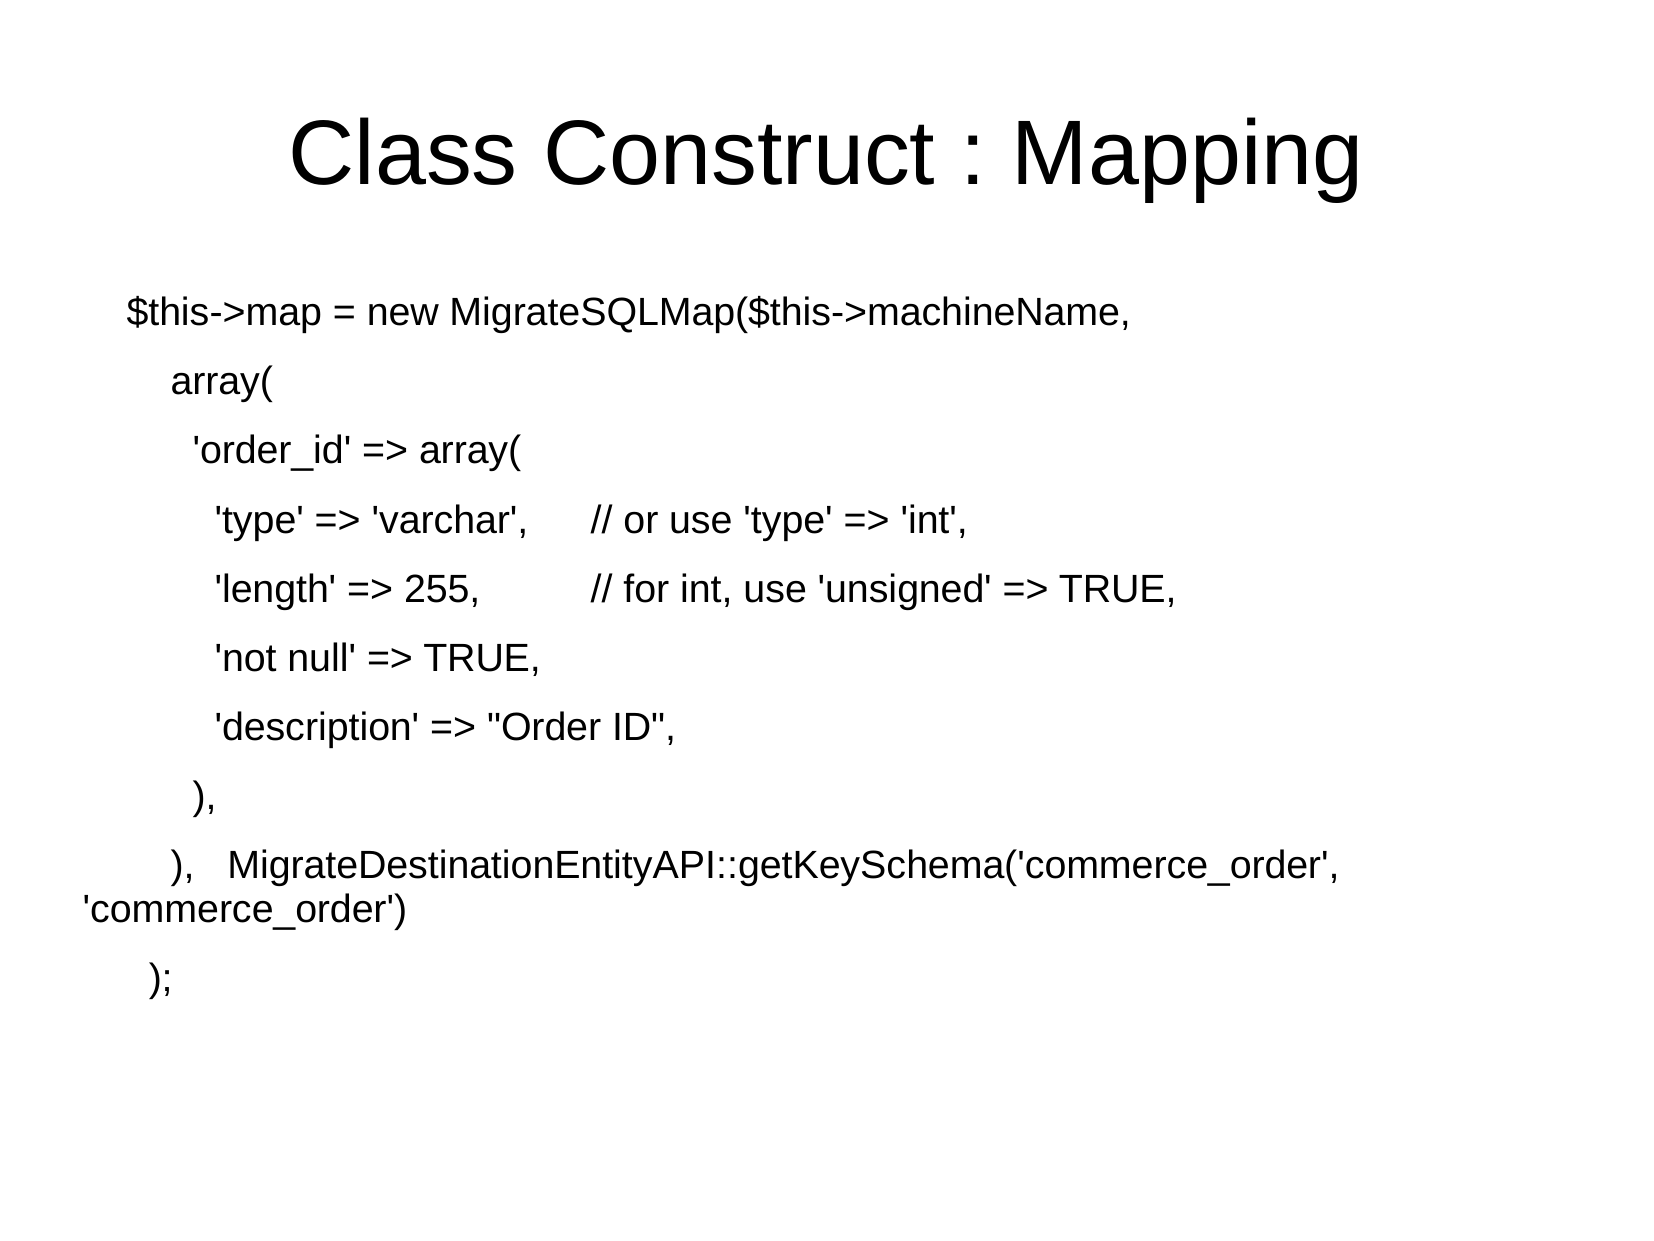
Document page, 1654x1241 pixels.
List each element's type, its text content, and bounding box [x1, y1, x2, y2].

title Class Construct : Mapping [82, 49, 1571, 257]
list $this->map = new MigrateSQLMap($this->machineName, array( 'order_id' => array( 'type' => 'varchar', // or use 'type' => 'int', 'length' => 255, // for int, use 'unsigned' => TRUE, 'not null' => TRUE, 'description' => "Order ID", ), ), MigrateDestinationEntityAPI::getKeySchema('commerce_order', 'commerce_order') ); [82, 290, 1538, 1010]
